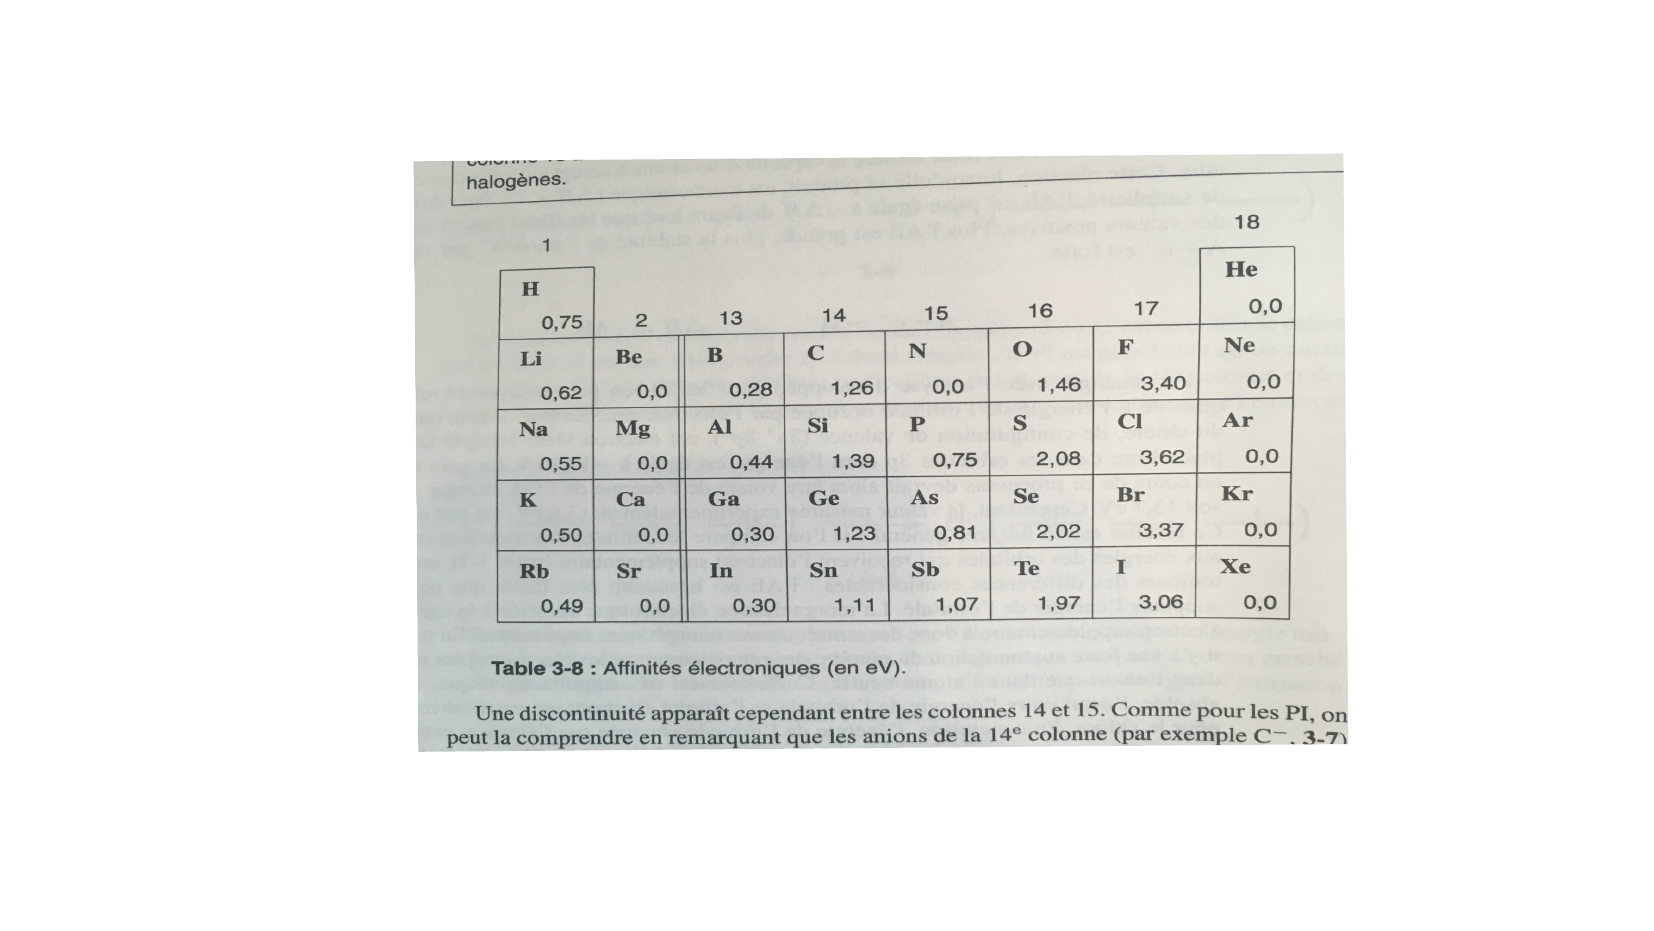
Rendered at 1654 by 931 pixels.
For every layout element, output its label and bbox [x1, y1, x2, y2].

picture [413, 153, 1349, 752]
